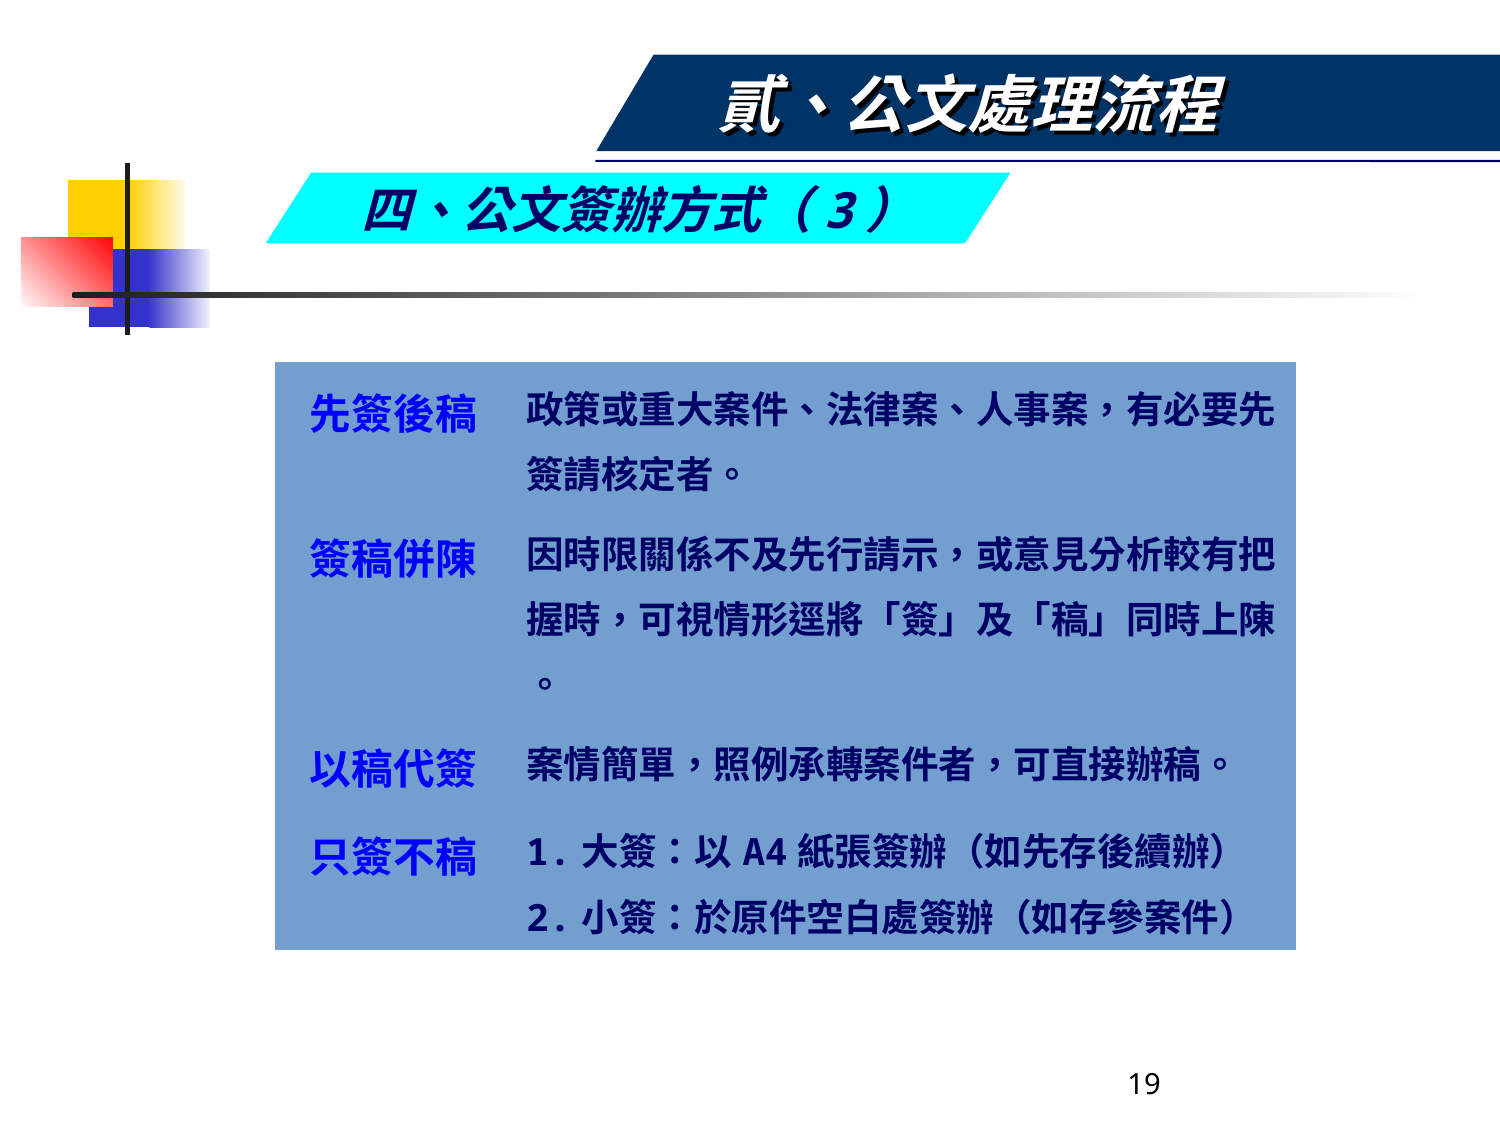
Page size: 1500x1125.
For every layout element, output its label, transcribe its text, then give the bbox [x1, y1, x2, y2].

table_header 政策或重大案件、法律案、人事案，有必要先簽請核定者。 [512, 362, 1296, 507]
table_cell 只簽不稿 [275, 804, 512, 950]
table_header 先簽後稿 [275, 362, 512, 507]
text_box 貳、公文處理流程 [596, 54, 1500, 152]
table_cell 1.大簽：以A4紙張簽辦（如先存後續辦） 2.小簽：於原件空白處簽辦（如存參案件） [512, 804, 1296, 950]
table_cell 以稿代簽 [275, 717, 512, 804]
table_cell 案情簡單，照例承轉案件者，可直接辦稿。 [512, 717, 1296, 804]
text_box 四、公文簽辦方式（3） [265, 172, 1011, 244]
text_box [1112, 1037, 1426, 1113]
table_cell 因時限關係不及先行請示，或意見分析較有把握時，可視情形逕將「簽」及「稿」同時上陳 。 [512, 507, 1296, 717]
table_cell 簽稿併陳 [275, 507, 512, 717]
